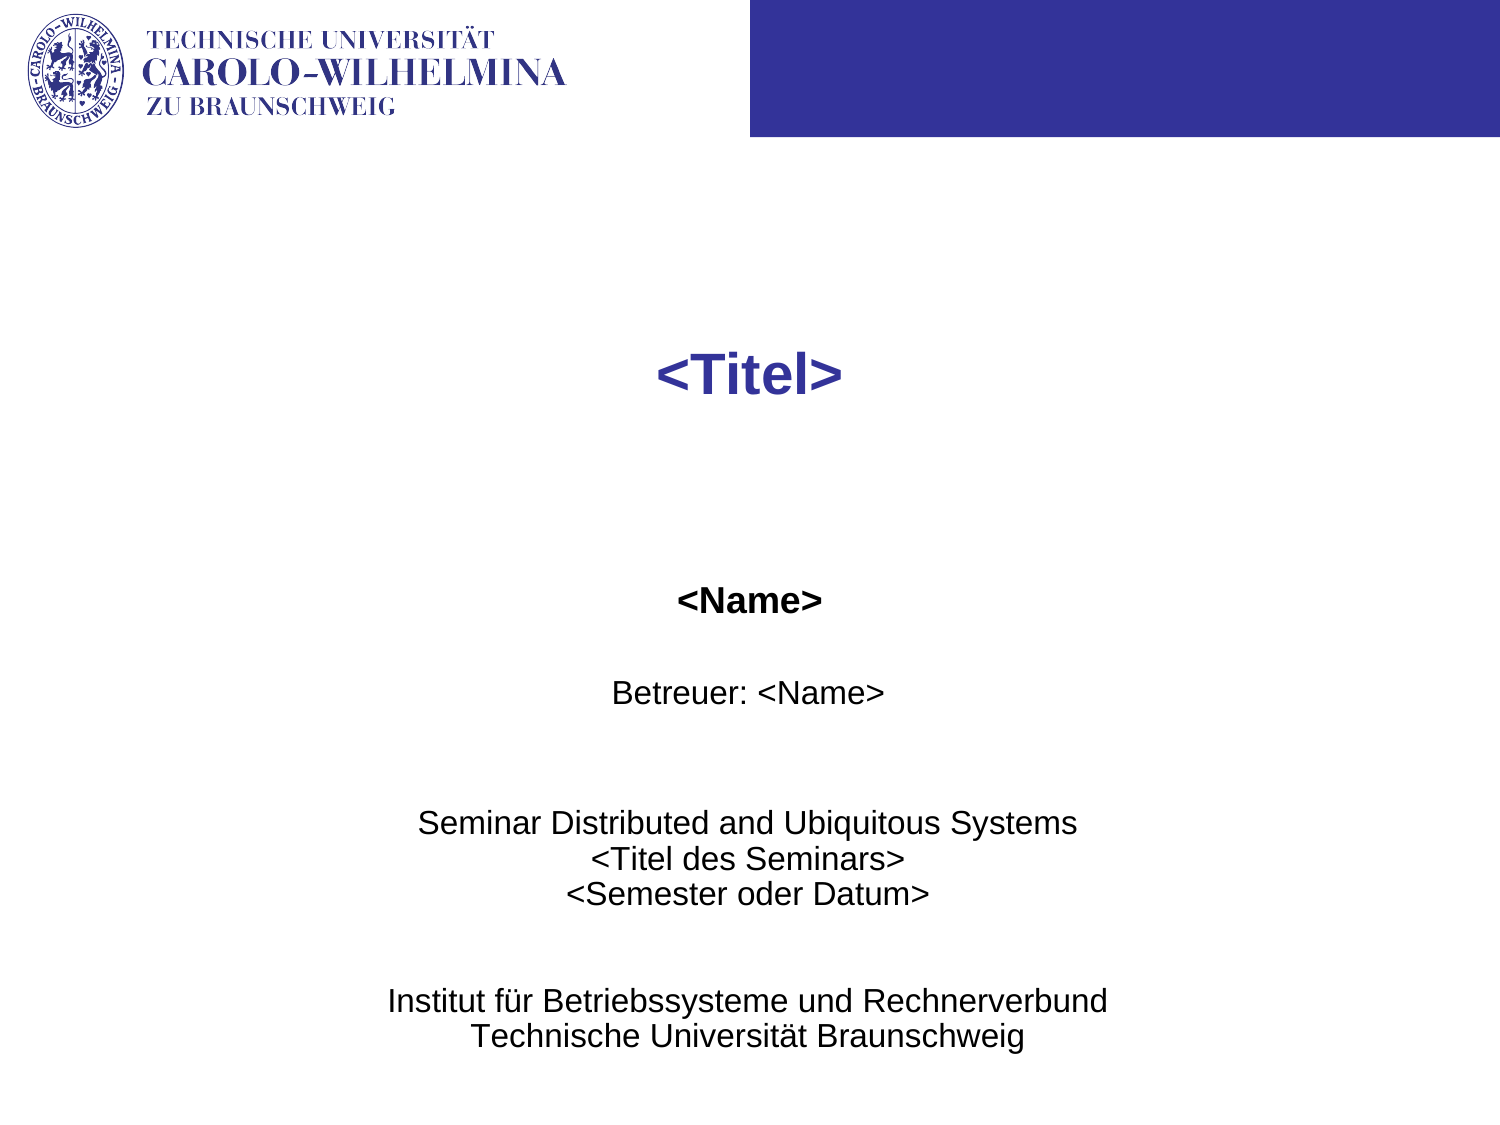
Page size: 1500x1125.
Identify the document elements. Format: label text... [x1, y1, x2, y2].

title <Titel> [112, 255, 1388, 497]
picture [27, 10, 569, 129]
text_box Betreuer: <Name> [110, 668, 1387, 726]
text_box <Name> [112, 574, 1388, 639]
text_box Seminar Distributed and Ubiquitous Systems <Titel des Seminars> <Semester oder Datum> Institut für Betriebssysteme und Rechnerverbund Technische Universität Braunschweig [300, 798, 1196, 1055]
